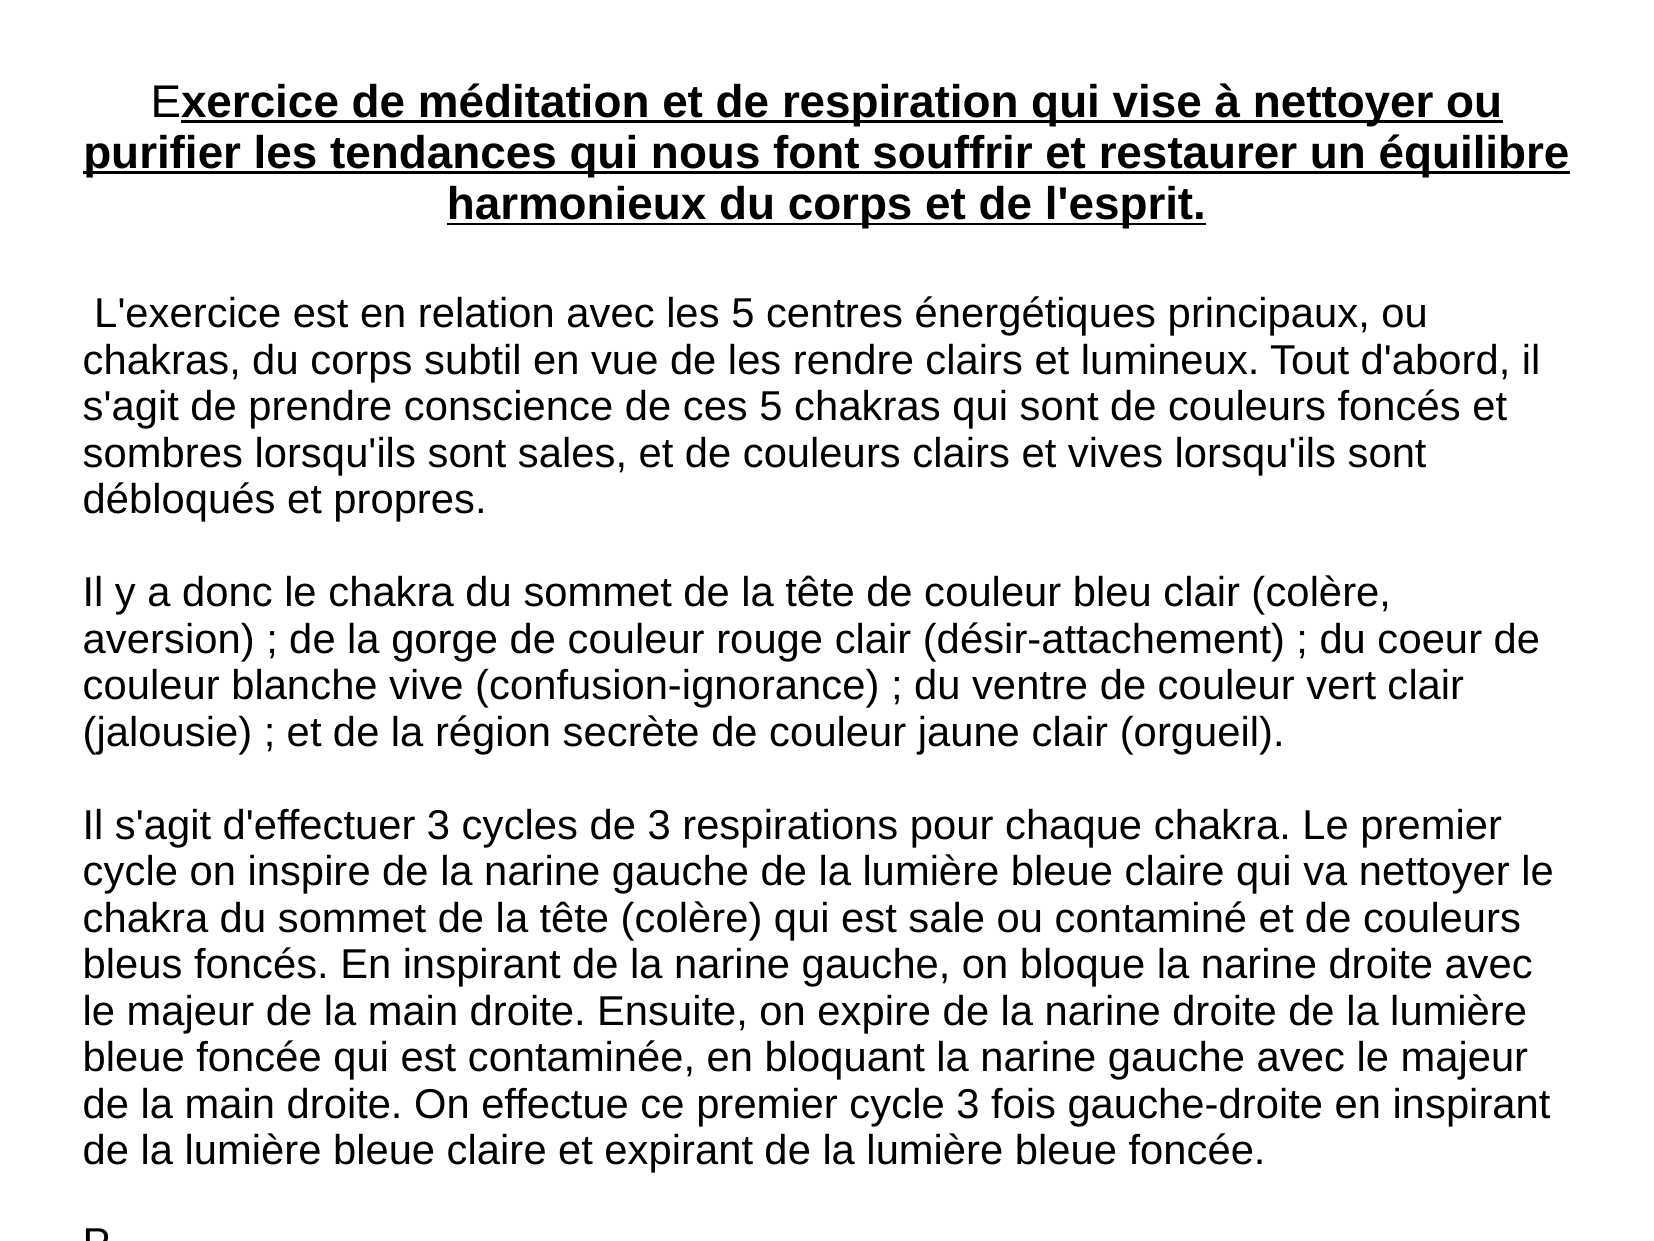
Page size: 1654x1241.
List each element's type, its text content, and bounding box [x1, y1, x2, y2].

list L'exercice est en relation avec les 5 centres énergétiques principaux, ou chakras, du corps subtil en vue de les rendre clairs et lumineux. Tout d'abord, il s'agit de prendre conscience de ces 5 chakras qui sont de couleurs foncés et sombres lorsqu'ils sont sales, et de couleurs clairs et vives lorsqu'ils sont débloqués et propres. Il y a donc le chakra du sommet de la tête de couleur bleu clair (colère, aversion) ; de la gorge de couleur rouge clair (désir-attachement) ; du coeur de couleur blanche vive (confusion-ignorance) ; du ventre de couleur vert clair (jalousie) ; et de la région secrète de couleur jaune clair (orgueil). Il s'agit d'effectuer 3 cycles de 3 respirations pour chaque chakra. Le premier cycle on inspire de la narine gauche de la lumière bleue claire qui va nettoyer le chakra du sommet de la tête (colère) qui est sale ou contaminé et de couleurs bleus foncés. En inspirant de la narine gauche, on bloque la narine droite avec le majeur de la main droite. Ensuite, on expire de la narine droite de la lumière bleue foncée qui est contaminée, en bloquant la narine gauche avec le majeur de la main droite. On effectue ce premier cycle 3 fois gauche-droite en inspirant de la lumière bleue claire et expirant de la lumière bleue foncée. P [82, 290, 1571, 1241]
title Exercice de méditation et de respiration qui vise à nettoyer ou purifier les tendances qui nous font souffrir et restaurer un équilibre harmonieux du corps et de l'esprit. [82, 49, 1571, 257]
